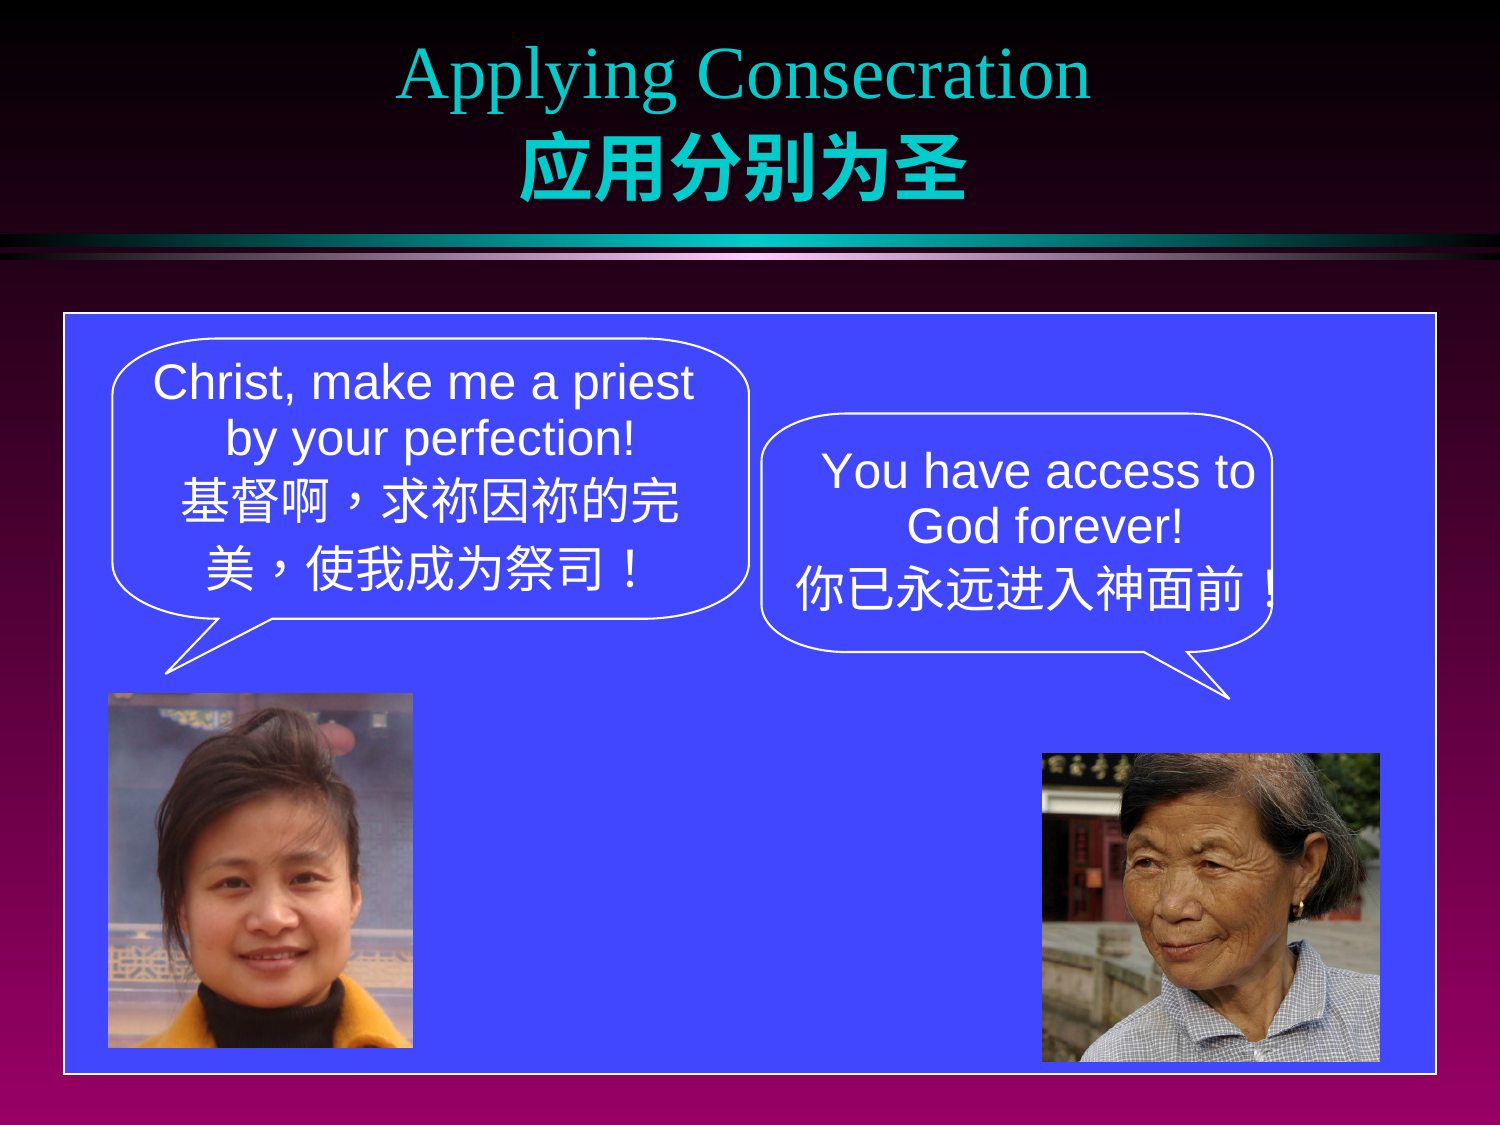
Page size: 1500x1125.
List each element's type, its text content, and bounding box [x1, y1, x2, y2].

text_box You have access to God forever! 你已永远进入神面前！ [761, 413, 1272, 699]
text_box Christ, make me a priest by your perfection! 基督啊，求祢因祢的完 美，使我成为祭司！ [112, 338, 749, 674]
title Applying Consecration 应用分别为圣 [99, 37, 1388, 225]
picture [1042, 753, 1380, 1062]
picture [108, 693, 413, 1048]
text_box [63, 313, 1437, 1074]
